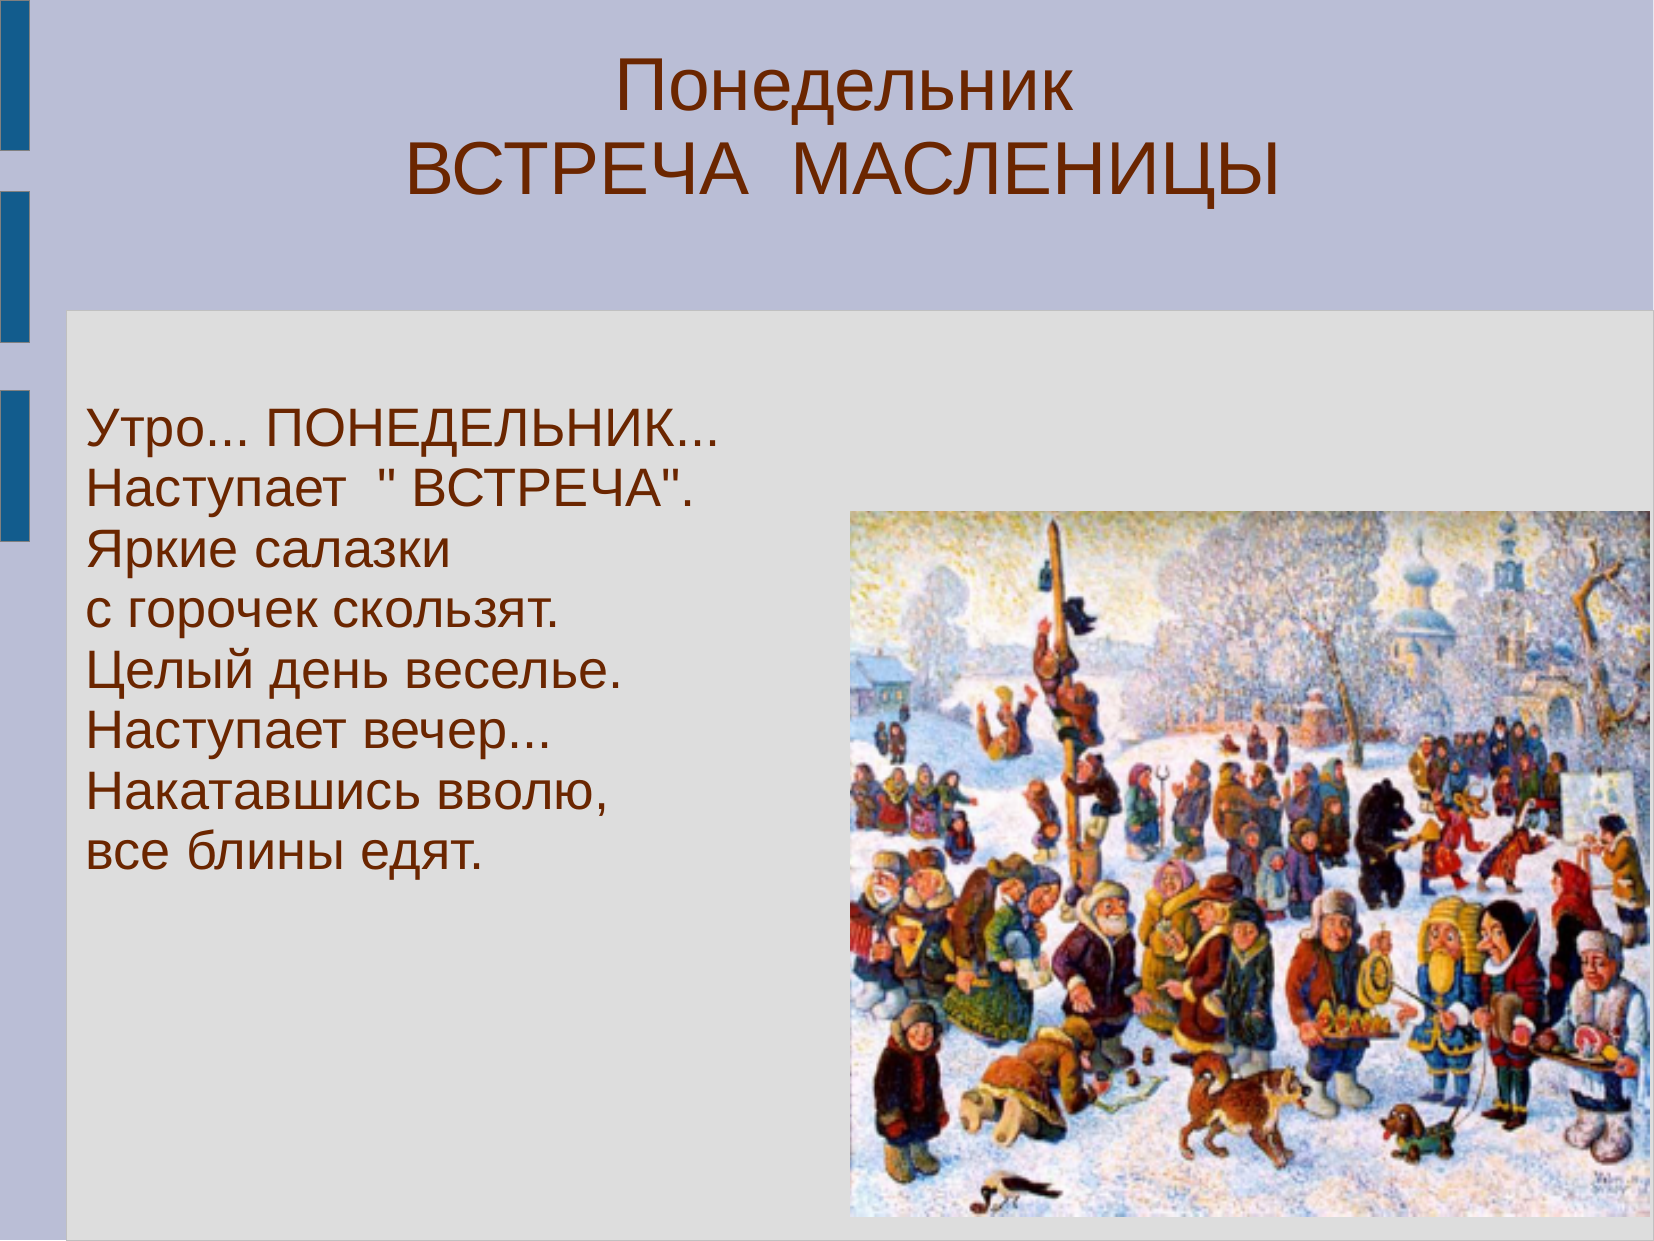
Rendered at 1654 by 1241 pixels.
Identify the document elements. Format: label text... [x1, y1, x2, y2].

text_box Утро... ПОНЕДЕЛЬНИК... Наступает " ВСТРЕЧА". Яркие салазки с горочек скользят. Целый день веселье. Наступает вечер... Накатавшись вволю, все блины едят. [70, 389, 804, 1104]
picture [850, 511, 1650, 1217]
text_box Понедельник ВСТРЕЧА МАСЛЕНИЦЫ [314, 35, 1373, 237]
